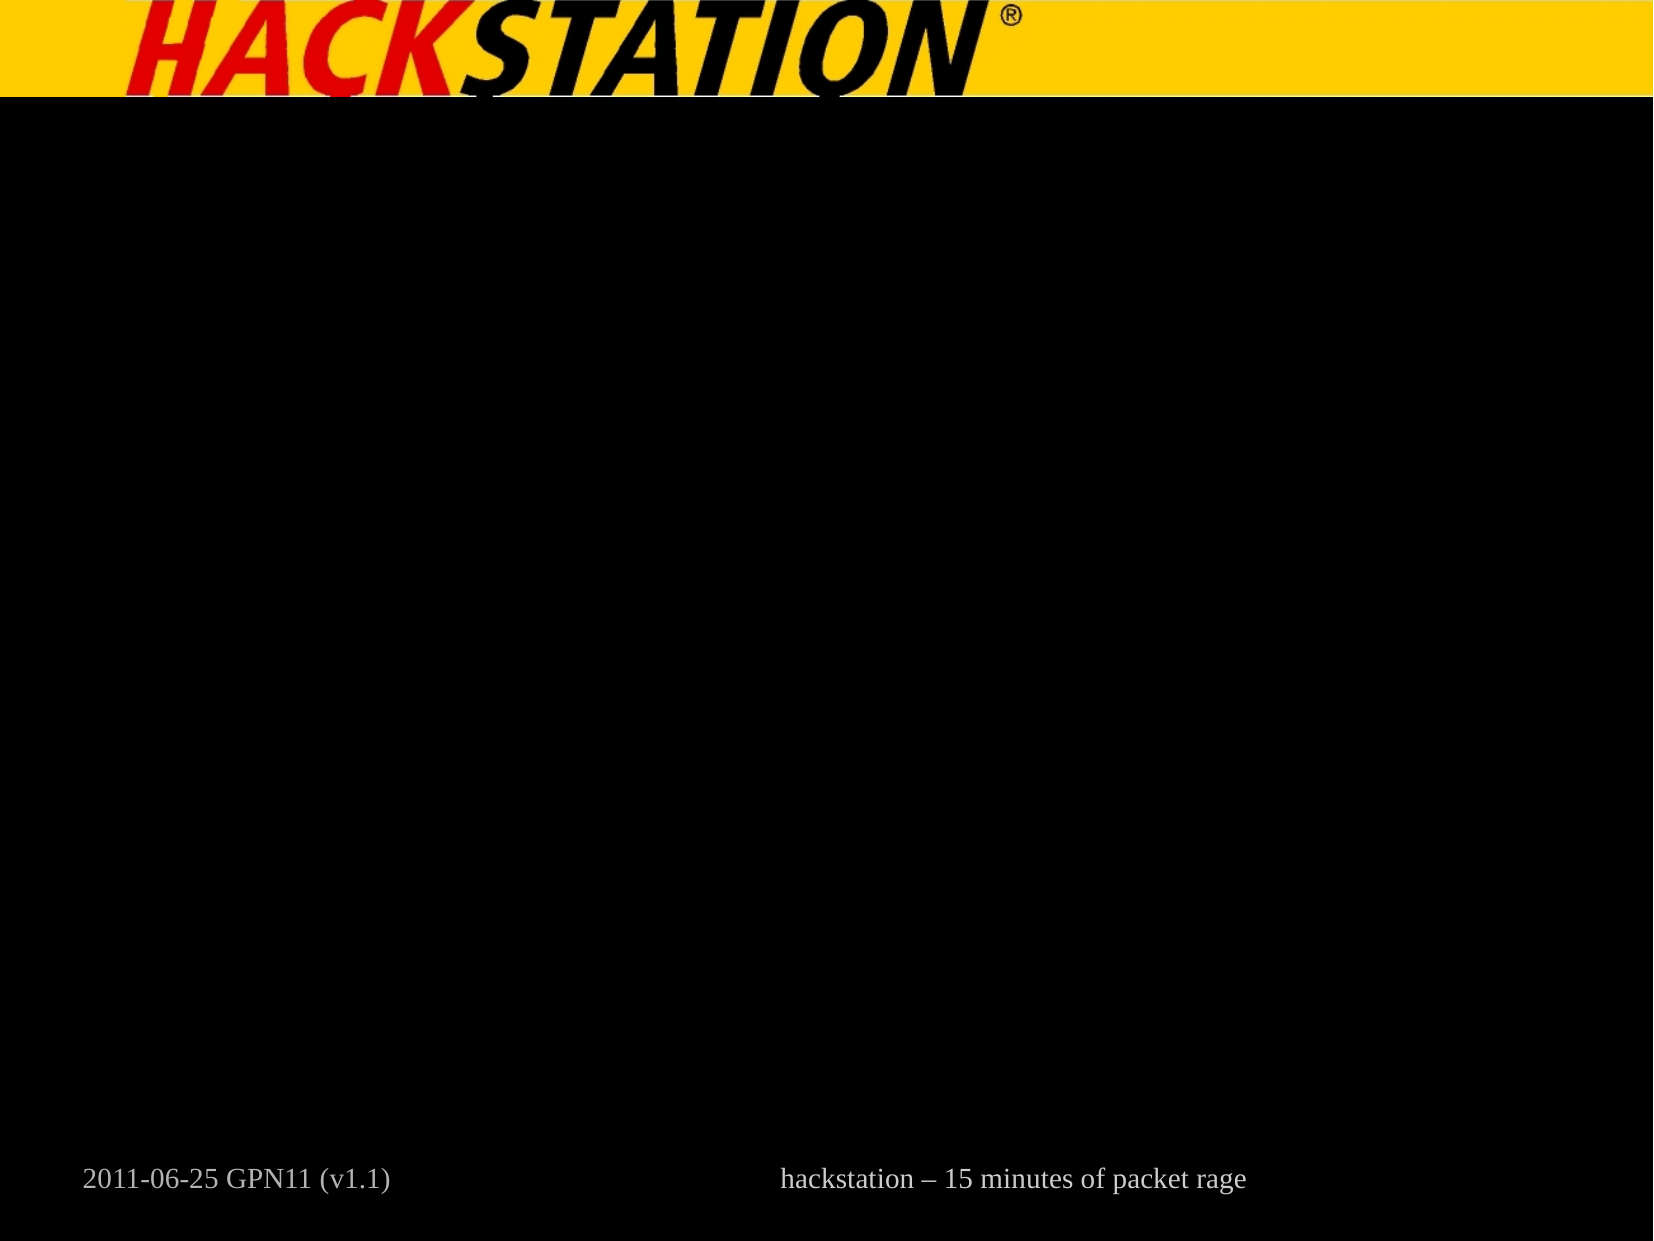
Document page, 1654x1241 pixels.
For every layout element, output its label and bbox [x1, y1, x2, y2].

picture [0, 0, 1653, 97]
